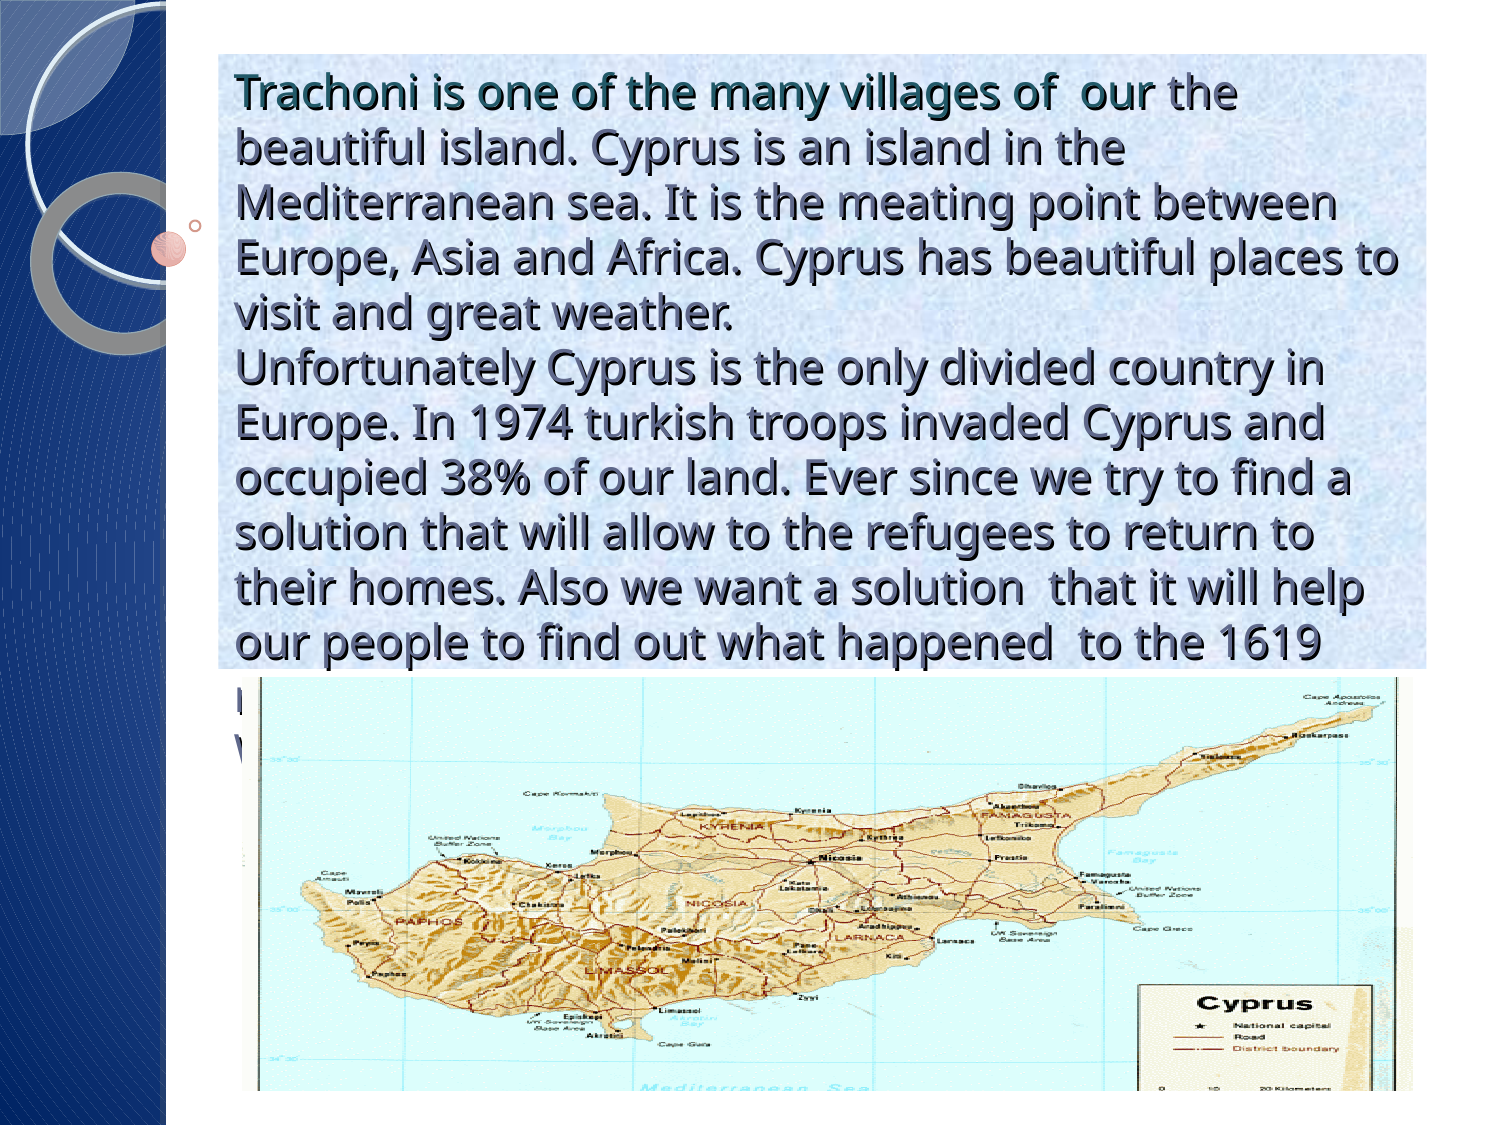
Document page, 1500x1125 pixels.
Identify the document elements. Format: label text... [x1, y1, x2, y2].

title Trachoni is one of the many villages of our the beautiful island. Cyprus is an island in the Mediterranean sea. It is the meating point between Europe, Asia and Africa. Cyprus has beautiful places to visit and great weather. Unfortunately Cyprus is the only divided country in Europe. In 1974 turkish troops invaded Cyprus and occupied 38% of our land. Ever since we try to find a solution that will allow to the refugees to return to their homes. Also we want a solution that it will help our people to find out what happened to the 1619 missing people that turkish invasion caused. We hope and pray for a free country. [218, 54, 1427, 669]
picture [242, 677, 1413, 1091]
